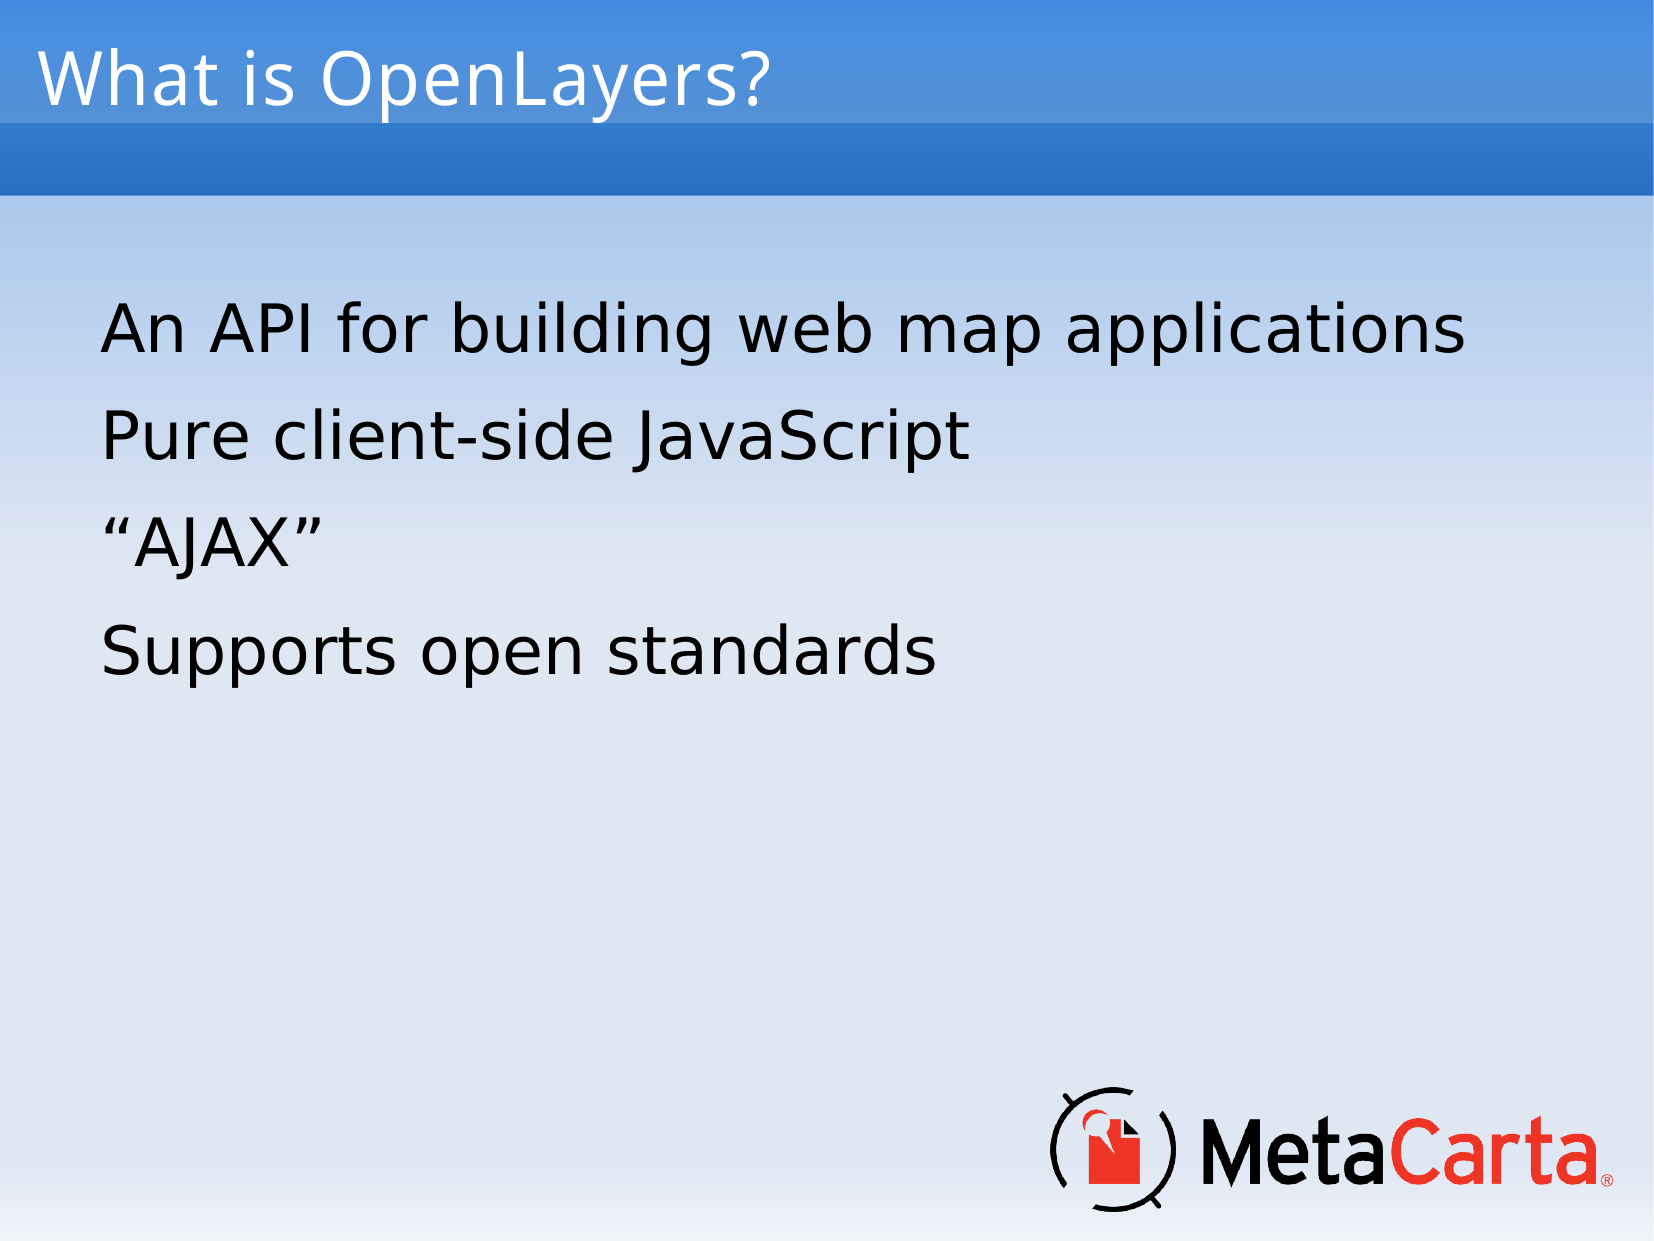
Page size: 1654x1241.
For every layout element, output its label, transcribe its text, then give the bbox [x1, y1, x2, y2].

list An API for building web map applications Pure client-side JavaScript “AJAX” Supports open standards [82, 290, 1571, 1109]
title What is OpenLayers? [37, 2, 1463, 151]
picture [0, 0, 1654, 1241]
